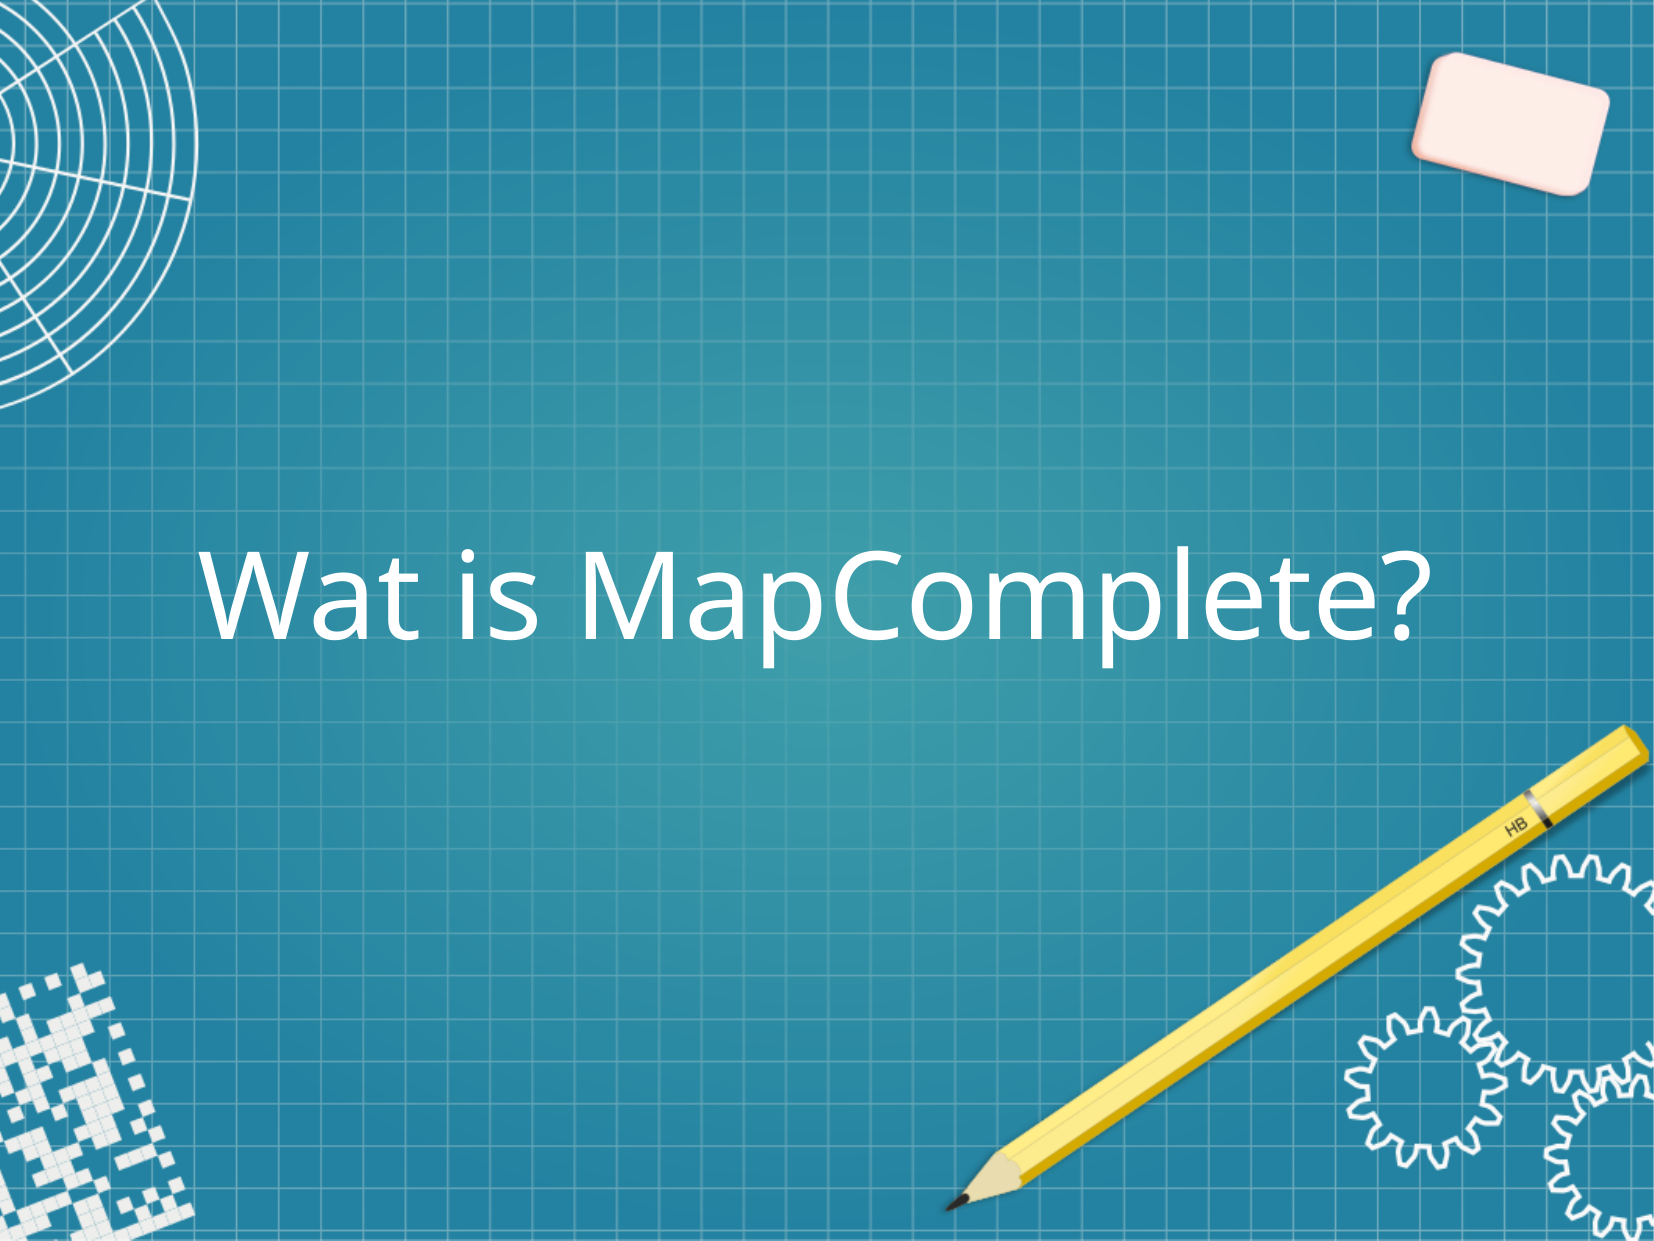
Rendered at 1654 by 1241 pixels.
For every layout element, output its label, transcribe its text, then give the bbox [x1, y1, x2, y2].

title Wat is MapComplete? [71, 450, 1561, 734]
picture [0, 0, 1654, 1241]
